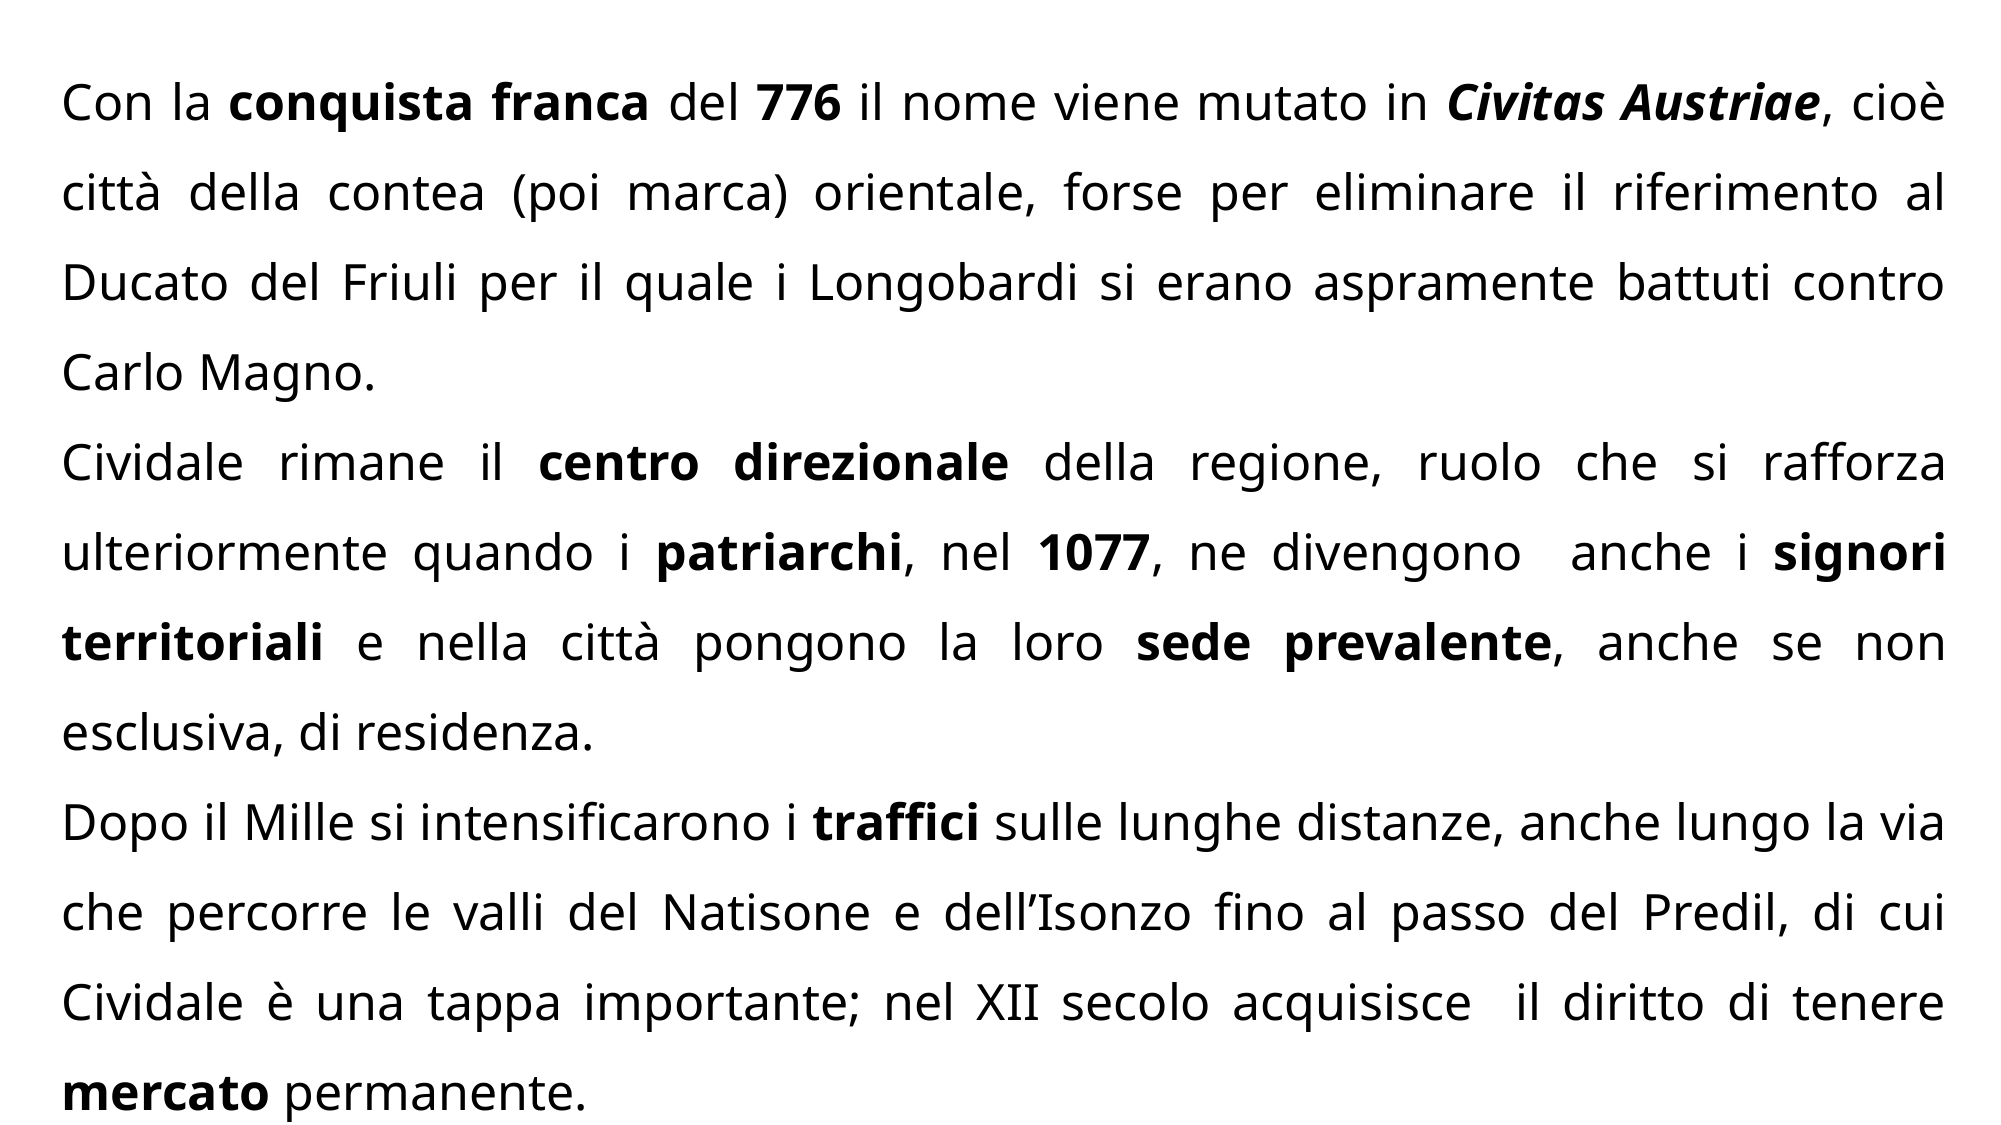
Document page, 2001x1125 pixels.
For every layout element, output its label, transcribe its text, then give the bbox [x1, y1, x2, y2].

text_box Con la conquista franca del 776 il nome viene mutato in Civitas Austriae, cioè città della contea (poi marca) orientale, forse per eliminare il riferimento al Ducato del Friuli per il quale i Longobardi si erano aspramente battuti contro Carlo Magno. Cividale rimane il centro direzionale della regione, ruolo che si rafforza ulteriormente quando i patriarchi, nel 1077, ne divengono anche i signori territoriali e nella città pongono la loro sede prevalente, anche se non esclusiva, di residenza. Dopo il Mille si intensificarono i traffici sulle lunghe distanze, anche lungo la via che percorre le valli del Natisone e dell’Isonzo fino al passo del Predil, di cui Cividale è una tappa importante; nel XII secolo acquisisce il diritto di tenere mercato permanente. [46, 33, 1963, 1125]
